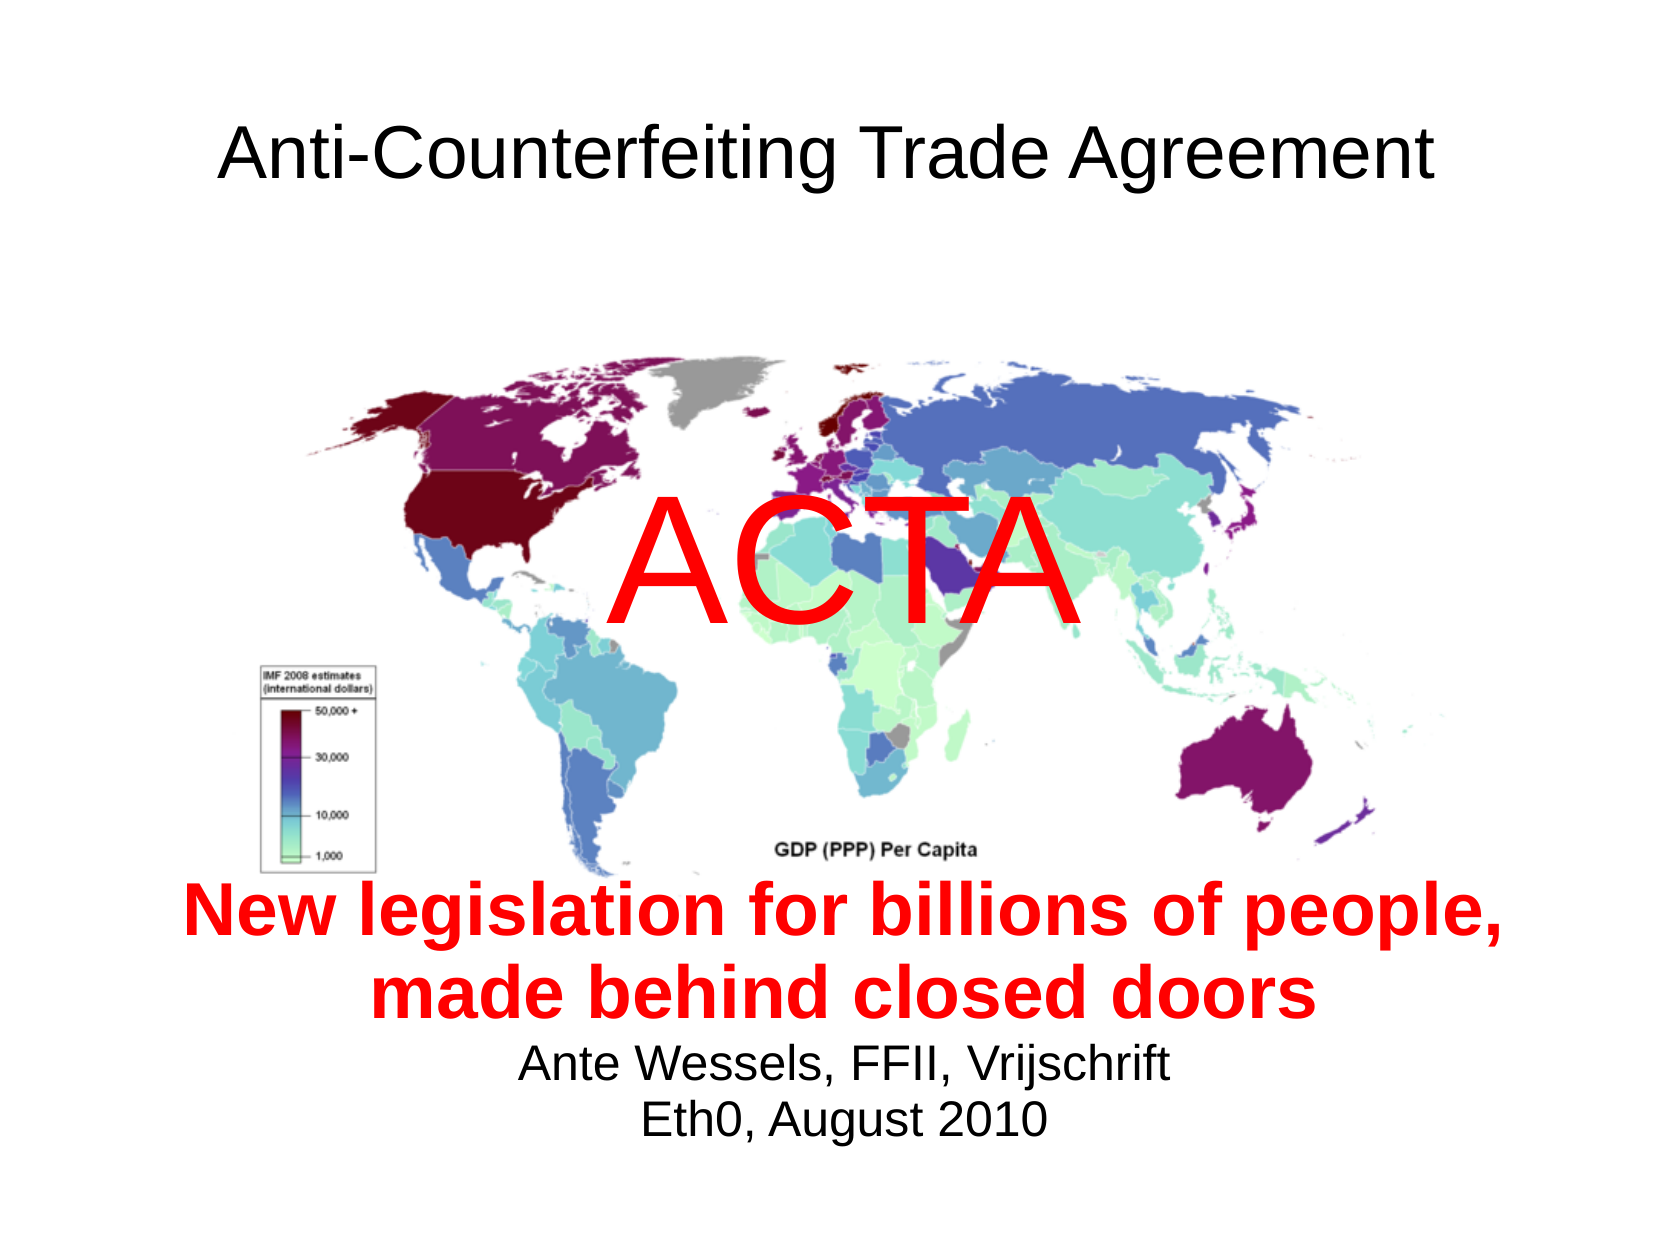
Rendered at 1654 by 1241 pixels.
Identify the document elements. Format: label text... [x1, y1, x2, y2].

title Anti-Counterfeiting Trade Agreement [82, 49, 1571, 199]
subtitle ACTA New legislation for billions of people, made behind closed doors Ante Wessels, FFII, Vrijschrift Eth0, August 2010 [82, 199, 1571, 1200]
